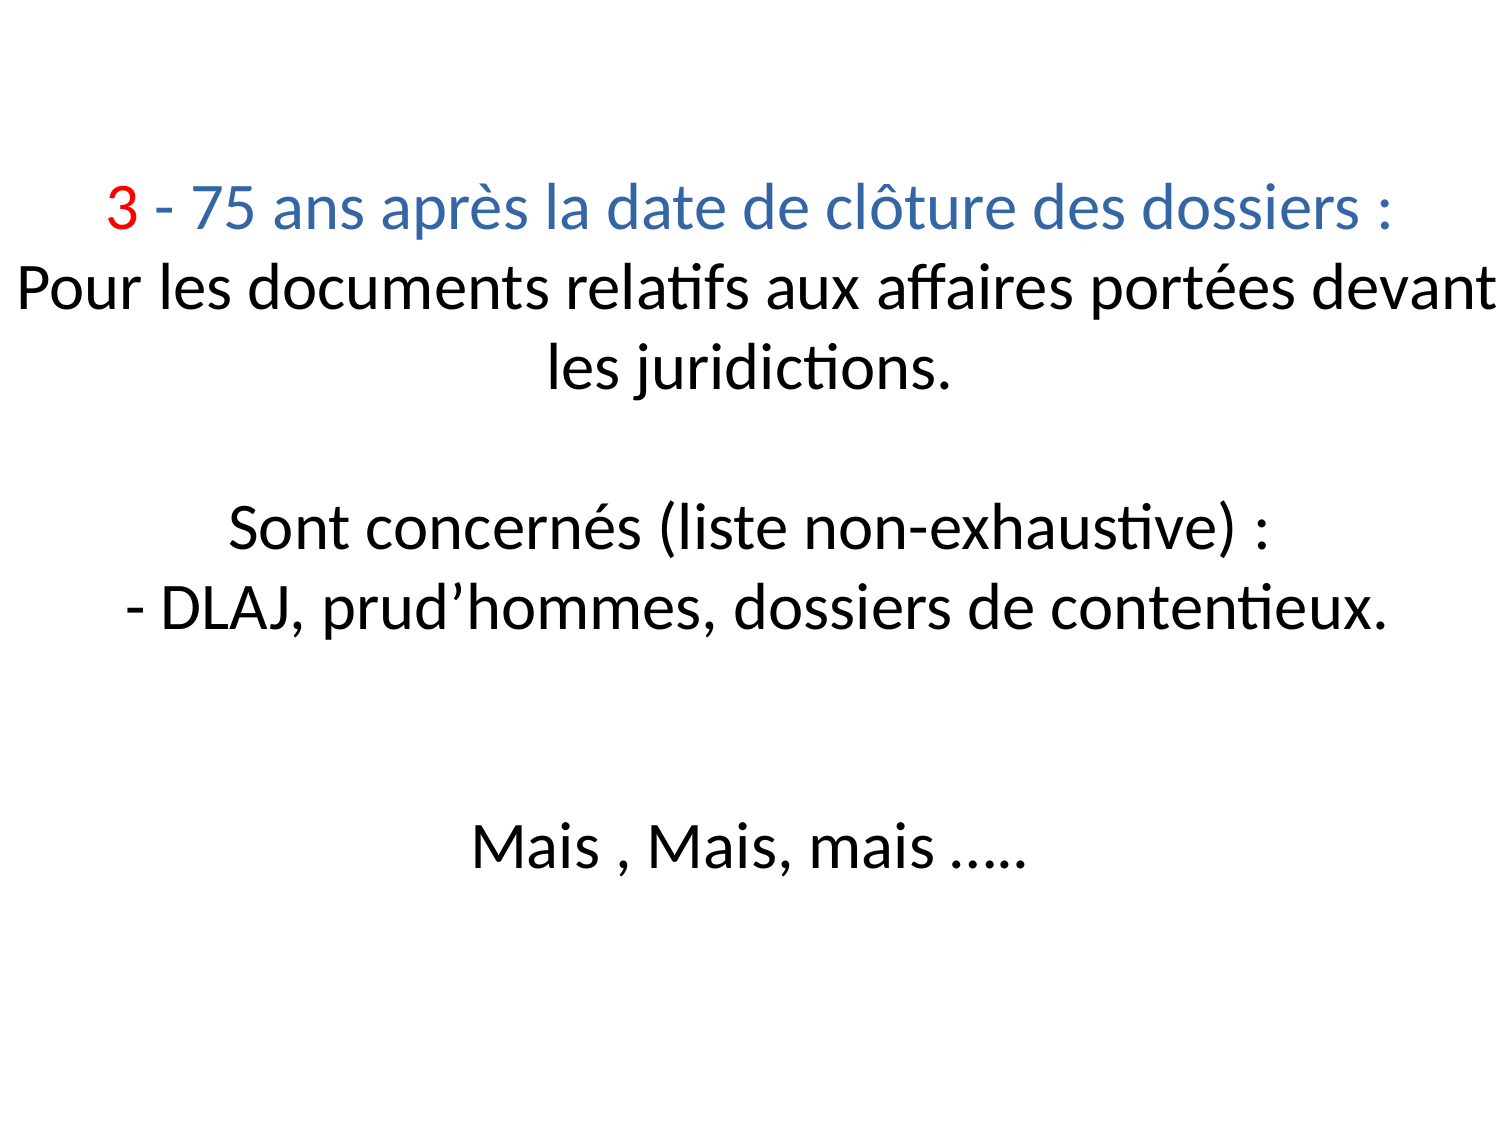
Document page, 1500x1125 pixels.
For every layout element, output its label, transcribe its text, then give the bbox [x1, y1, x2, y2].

subtitle 3 - 75 ans après la date de clôture des dossiers : Pour les documents relatifs aux affaires portées devant les juridictions. Sont concernés (liste non-exhaustive) : - DLAJ, prud’hommes, dossiers de contentieux. Mais , Mais, mais ….. [0, 0, 1500, 1125]
